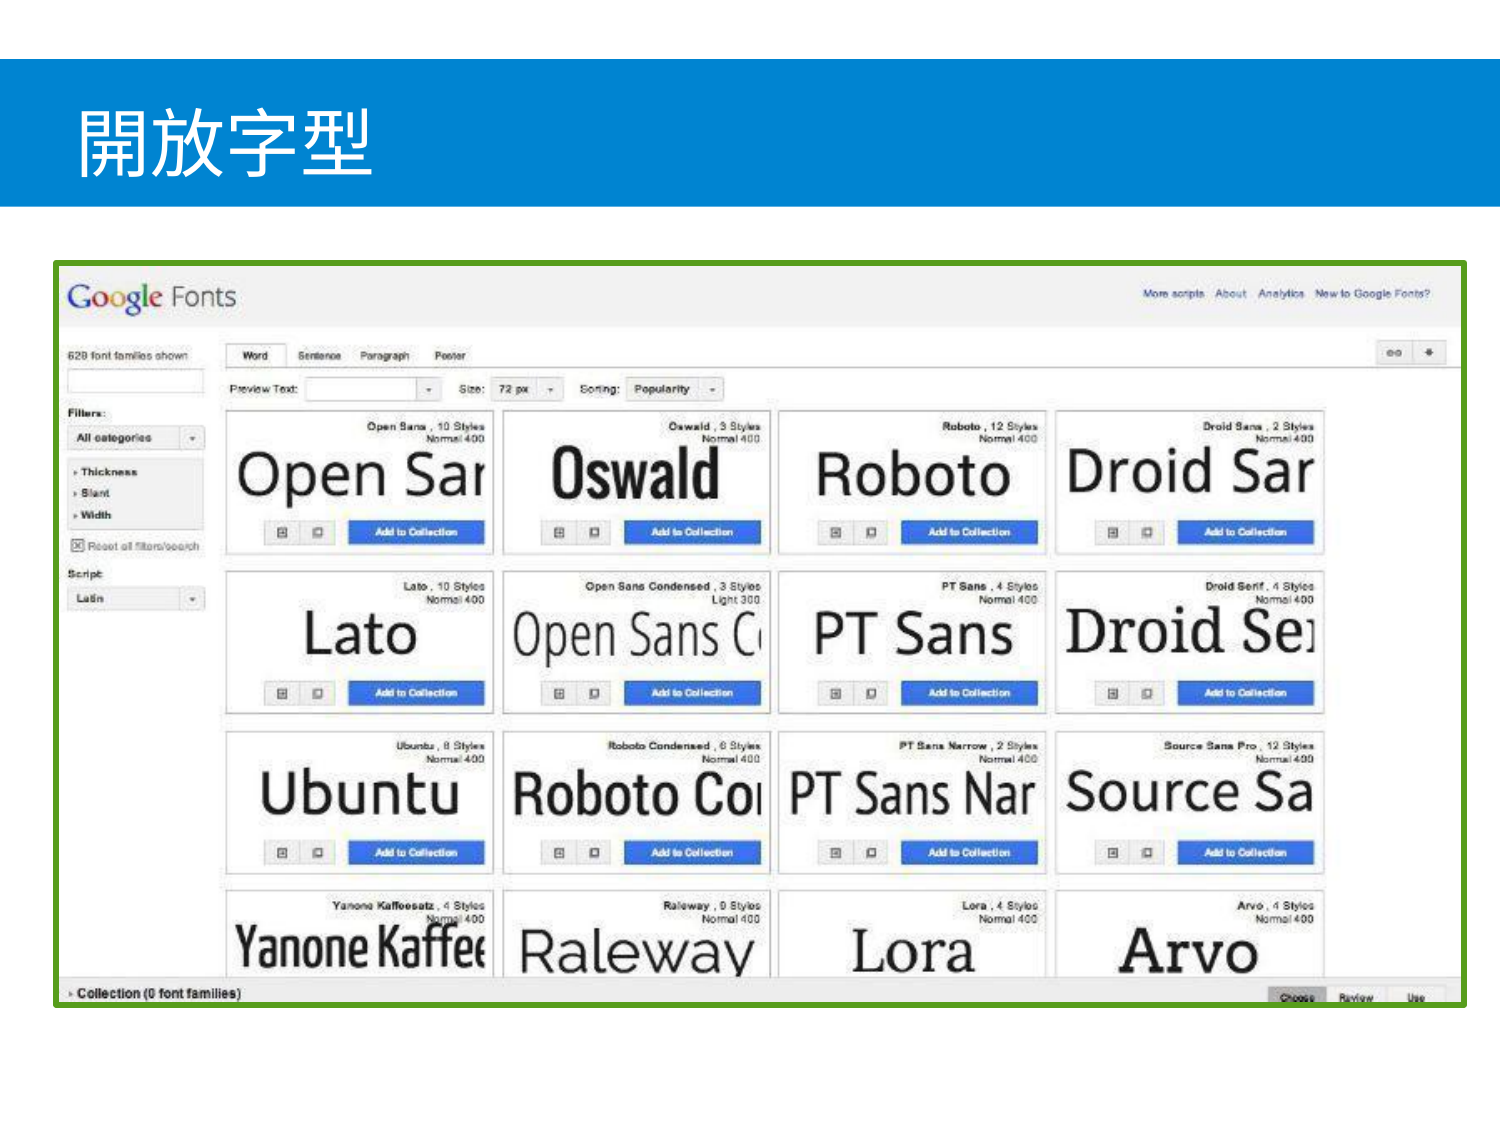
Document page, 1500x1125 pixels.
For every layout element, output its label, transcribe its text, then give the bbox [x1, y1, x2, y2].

title 開放字型 [75, 44, 1425, 233]
picture [59, 265, 1462, 1002]
